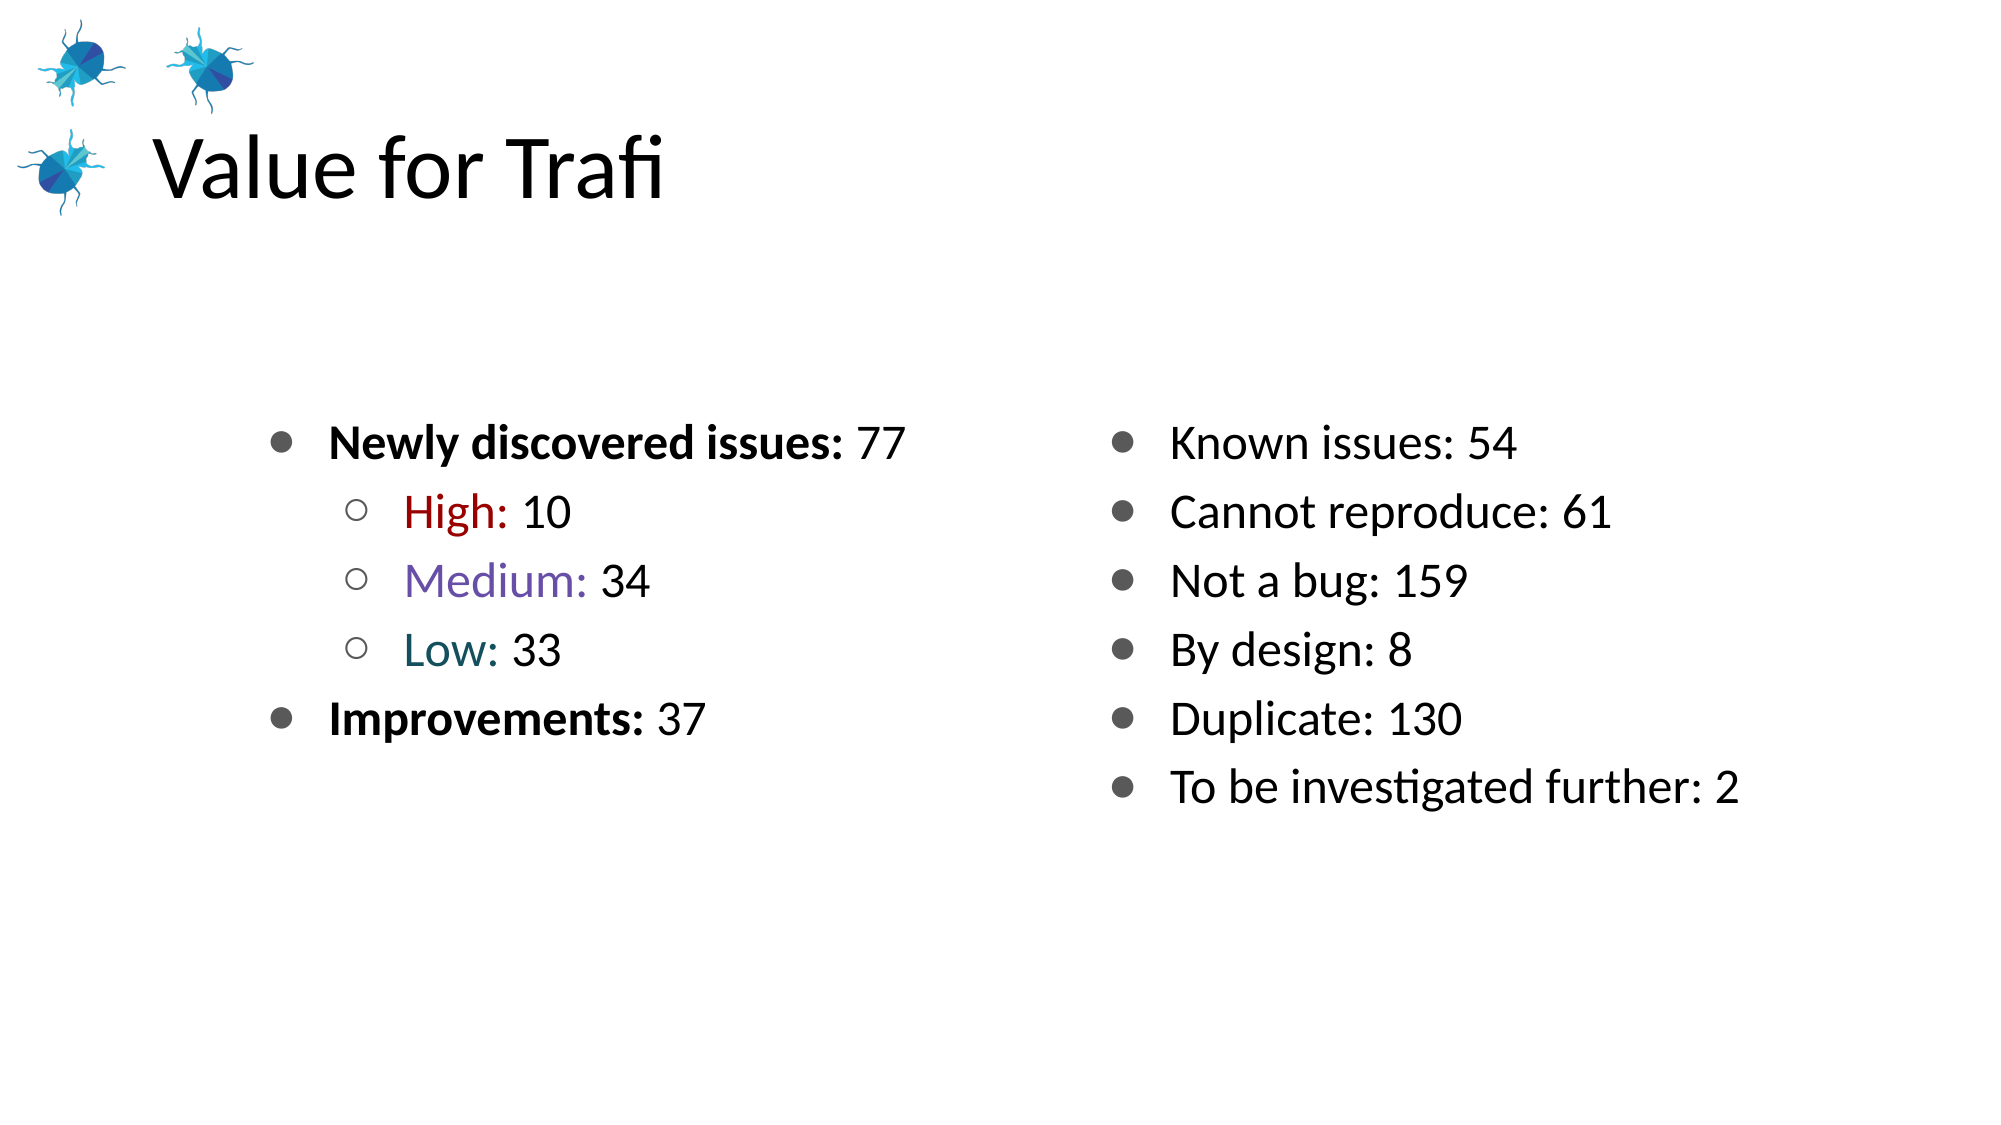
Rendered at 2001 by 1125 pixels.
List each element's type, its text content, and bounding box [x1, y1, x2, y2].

text_box Known issues: 54 Cannot reproduce: 61 Not a bug: 159 By design: 8 Duplicate: 130 To be investigated further: 2 [1080, 385, 1883, 891]
text_box Newly discovered issues: 77 High: 10 Medium: 34 Low: 33 Improvements: 37 [238, 385, 1026, 881]
title Value for Trafi [137, 59, 1863, 278]
picture [0, 2, 271, 233]
